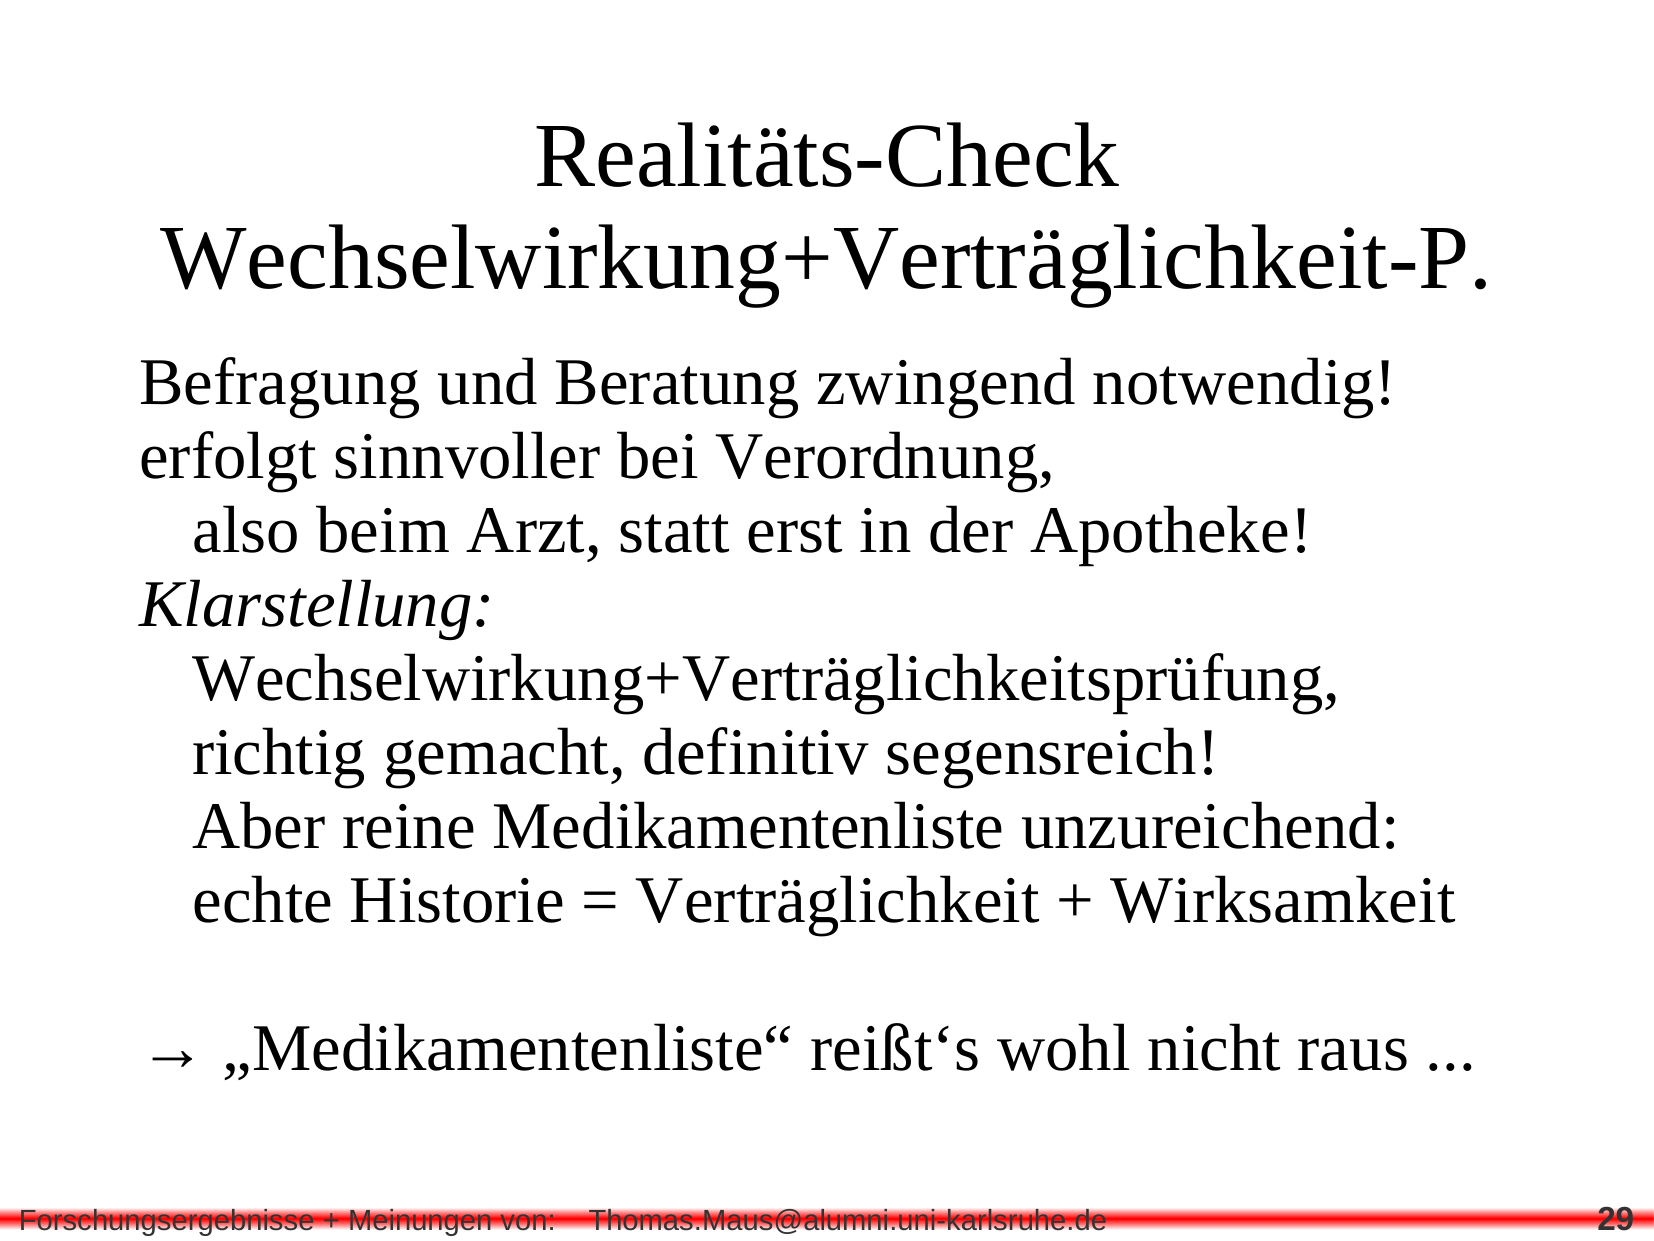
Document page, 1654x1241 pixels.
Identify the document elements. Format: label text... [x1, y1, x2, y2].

title Realitäts-Check Wechselwirkung+Verträglichkeit-P. [121, 95, 1534, 318]
list Befragung und Beratung zwingend notwendig! erfolgt sinnvoller bei Verordnung, also beim Arzt, statt erst in der Apotheke! Klarstellung: Wechselwirkung+Verträglichkeitsprüfung, richtig gemacht, definitiv segensreich! Aber reine Medikamentenliste unzureichend: echte Historie = Verträglichkeit + Wirksamkeit → „Medikamentenliste“ reißt‘s wohl nicht raus ... [121, 344, 1534, 1152]
